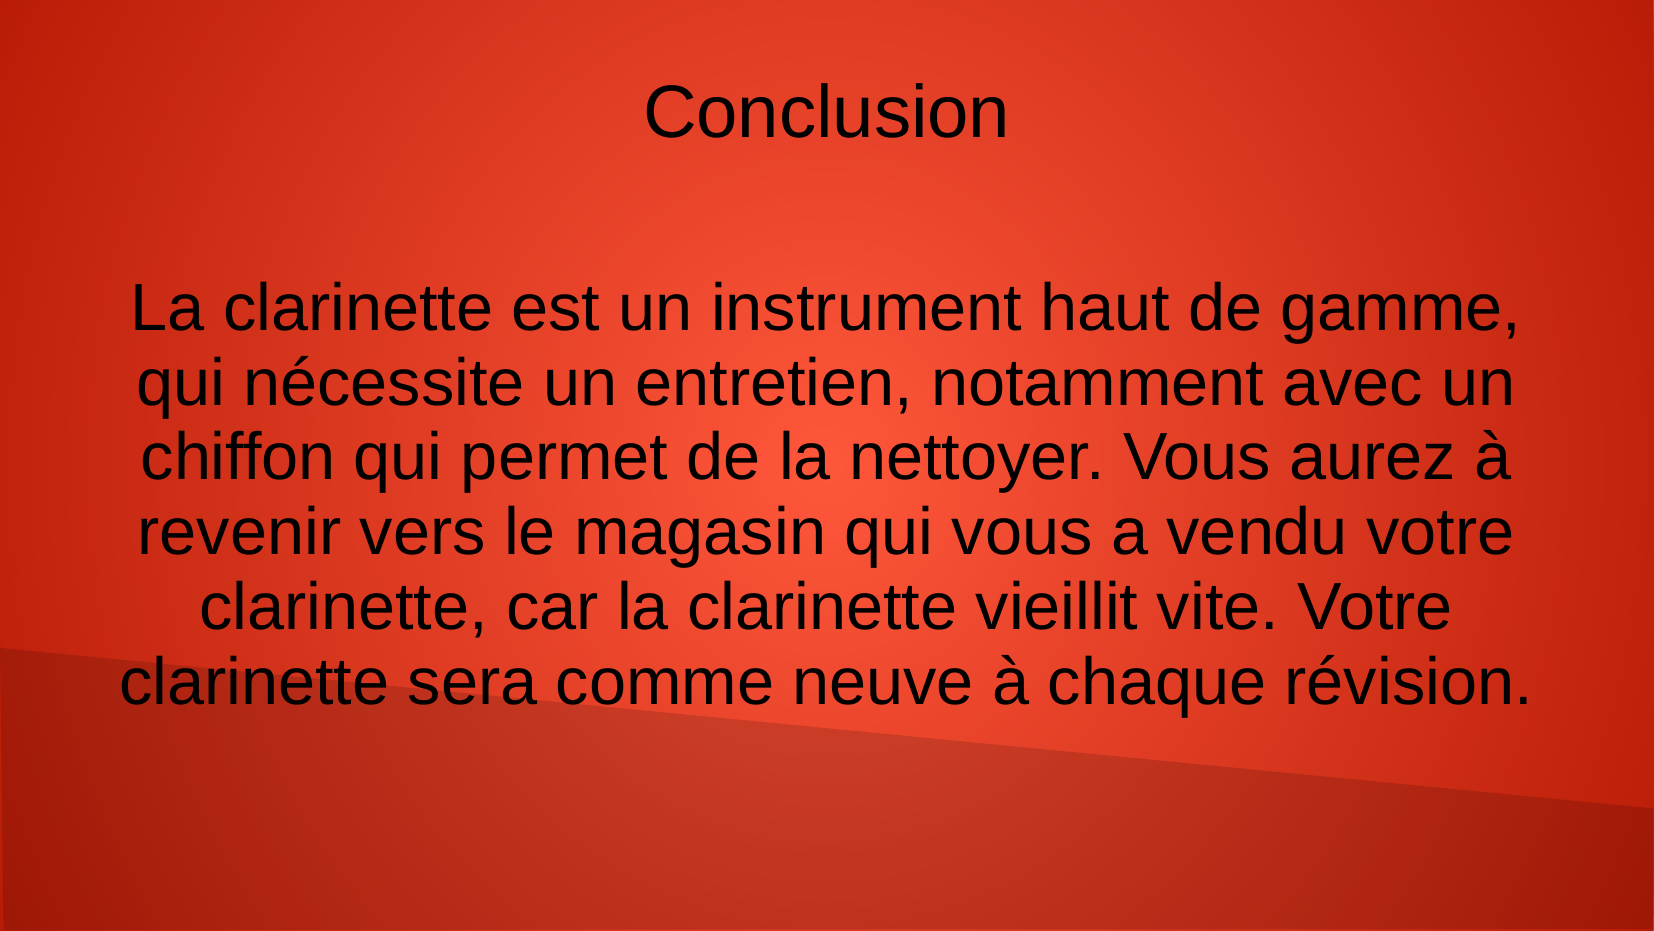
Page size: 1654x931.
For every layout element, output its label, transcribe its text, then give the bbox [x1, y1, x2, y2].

title Conclusion [82, 35, 1571, 189]
subtitle La clarinette est un instrument haut de gamme, qui nécessite un entretien, notamment avec un chiffon qui permet de la nettoyer. Vous aurez à revenir vers le magasin qui vous a vendu votre clarinette, car la clarinette vieillit vite. Votre clarinette sera comme neuve à chaque révision. [82, 224, 1571, 764]
